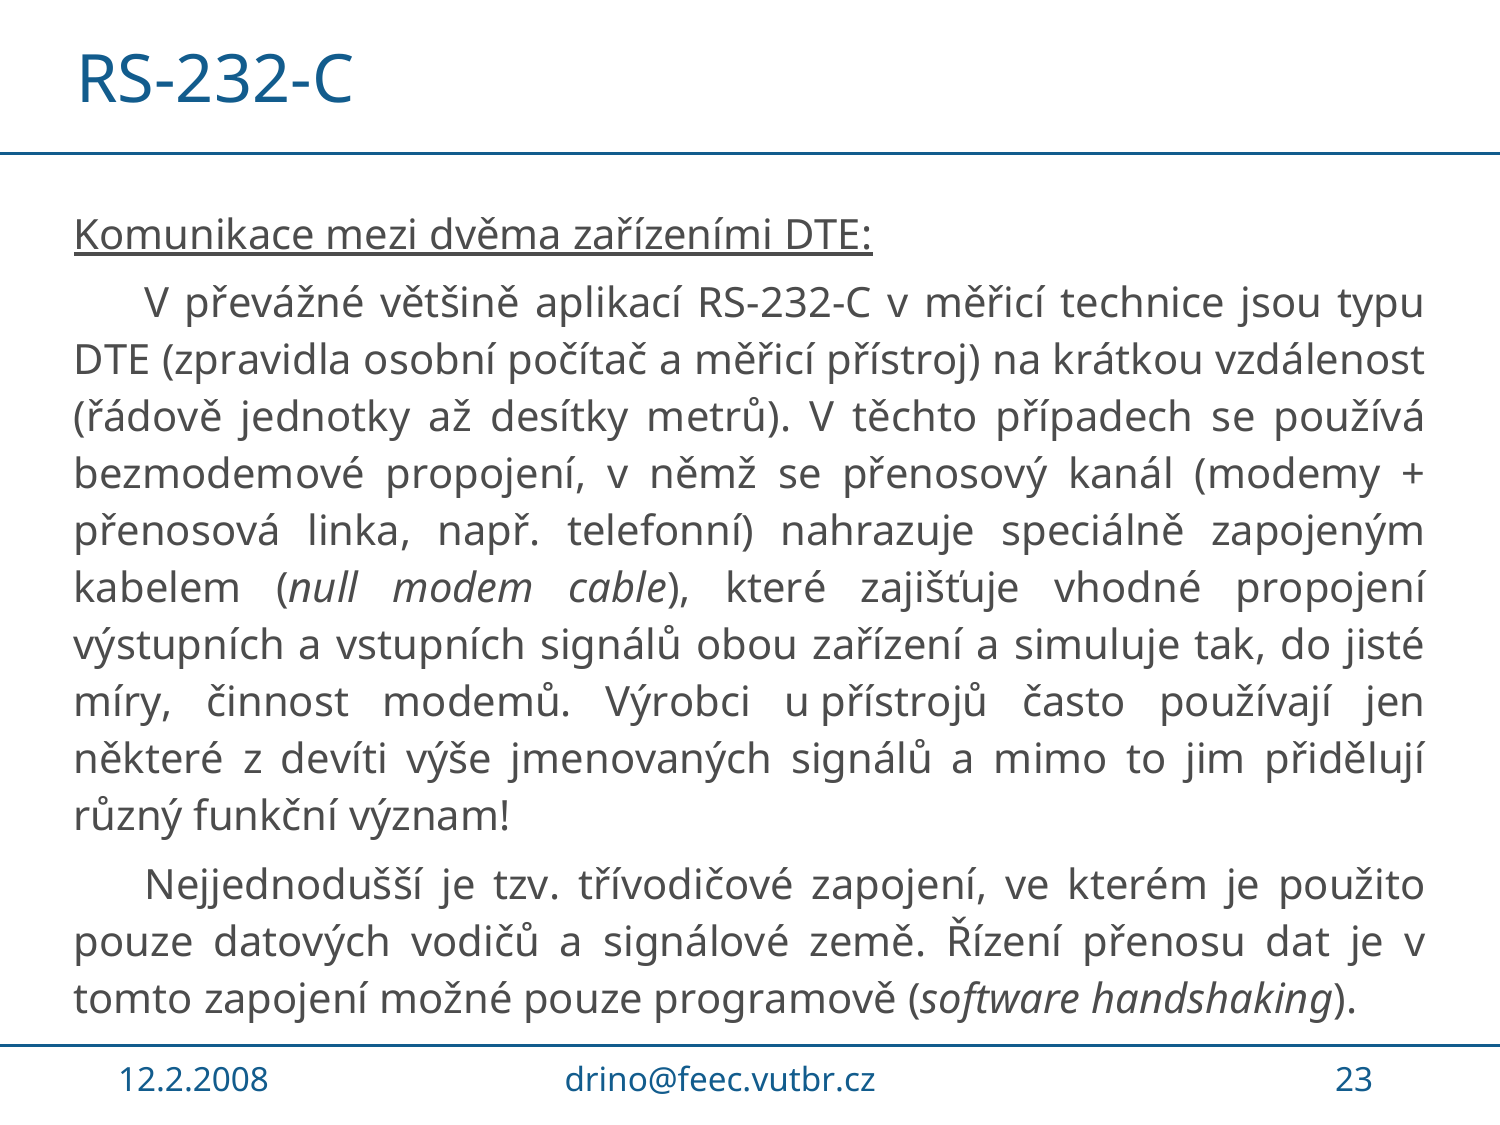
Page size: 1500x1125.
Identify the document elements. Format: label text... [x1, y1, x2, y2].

title RS-232-C [0, 0, 1500, 152]
text_box Komunikace mezi dvěma zařízeními DTE: V převážné většině aplikací RS-232-C v měřicí technice jsou typu DTE (zpravidla osobní počítač a měřicí přístroj) na krátkou vzdálenost (řádově jednotky až desítky metrů). V těchto případech se používá bezmodemové propojení, v němž se přenosový kanál (modemy + přenosová linka, např. telefonní) nahrazuje speciálně zapojeným kabelem (null modem cable), které zajišťuje vhodné propojení výstupních a vstupních signálů obou zařízení a simuluje tak, do jisté míry, činnost modemů. Výrobci u přístrojů často používají jen některé z devíti výše jmenovaných signálů a mimo to jim přidělují různý funkční význam! Nejjednodušší je tzv. třívodičové zapojení, ve kterém je použito pouze datových vodičů a signálové země. Řízení přenosu dat je v tomto zapojení možné pouze programově (software handshaking). [59, 196, 1442, 1034]
text_box 12.2.2008 [103, 1049, 432, 1125]
text_box 1 [1075, 1049, 1388, 1125]
text_box drino@feec.vutbr.cz [454, 1049, 987, 1125]
